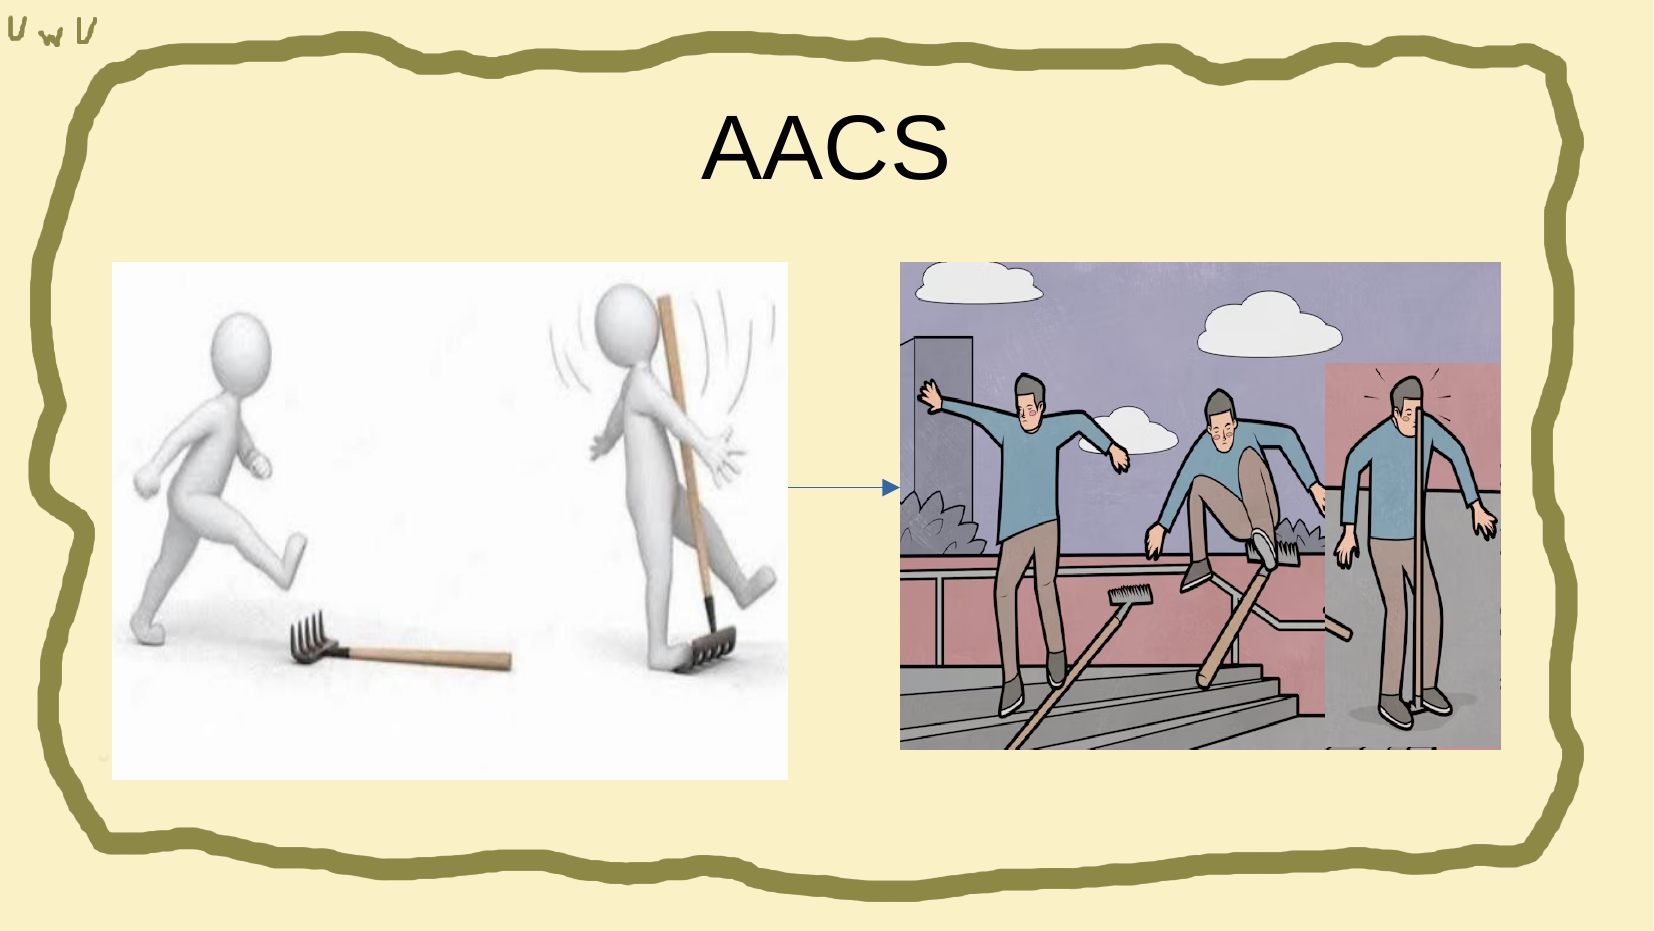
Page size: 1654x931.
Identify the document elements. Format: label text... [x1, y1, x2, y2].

title AACS [82, 69, 1571, 226]
picture [0, 0, 1654, 931]
